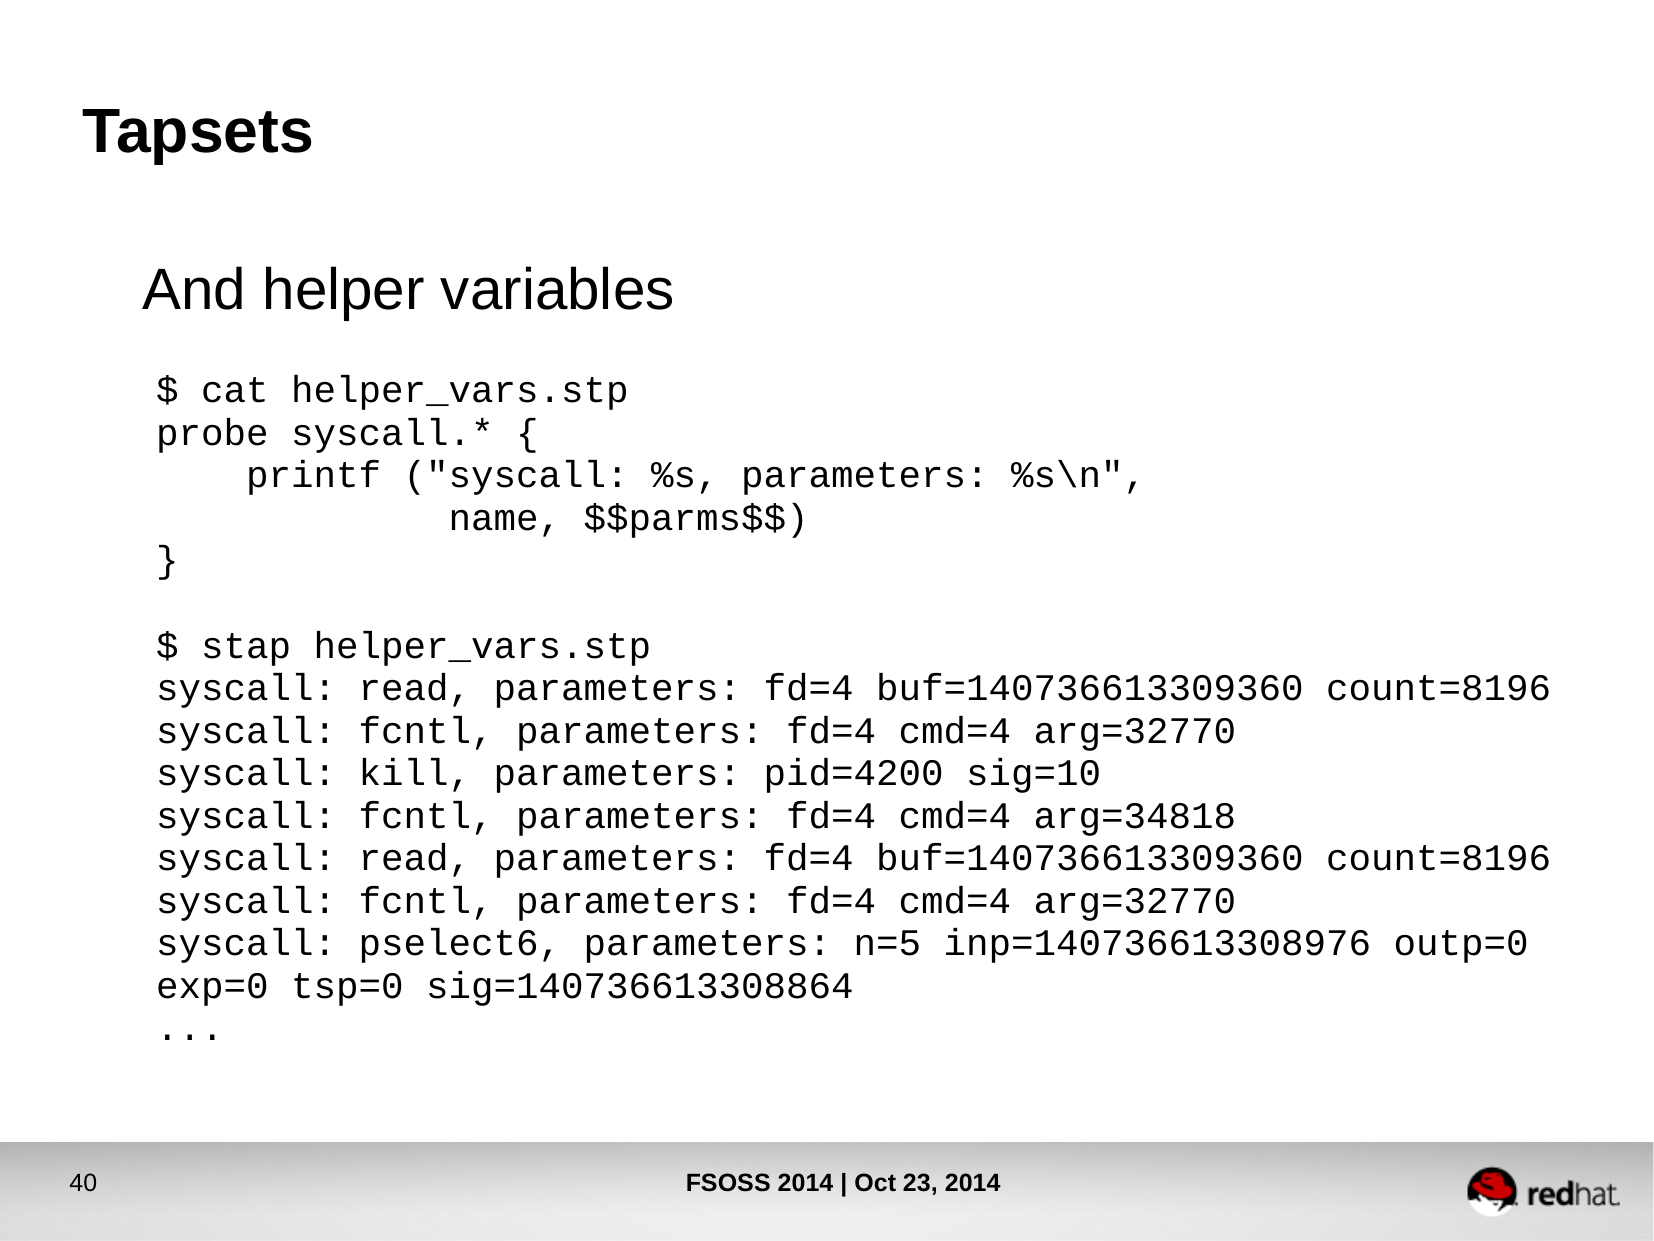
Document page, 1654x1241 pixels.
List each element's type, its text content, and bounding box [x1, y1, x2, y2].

title Tapsets [82, 49, 1571, 256]
picture [0, 1142, 1654, 1241]
list And helper variables [82, 256, 1571, 961]
text_box $ cat helper_vars.stp probe syscall.* { printf ("syscall: %s, parameters: %s\n", name, $$parms$$) } $ stap helper_vars.stp syscall: read, parameters: fd=4 buf=140736613309360 count=8196 syscall: fcntl, parameters: fd=4 cmd=4 arg=32770 syscall: kill, parameters: pid=4200 sig=10 syscall: fcntl, parameters: fd=4 cmd=4 arg=34818 syscall: read, parameters: fd=4 buf=140736613309360 count=8196 syscall: fcntl, parameters: fd=4 cmd=4 arg=32770 syscall: pselect6, parameters: n=5 inp=140736613308976 outp=0 exp=0 tsp=0 sig=140736613308864 ... [141, 364, 1606, 1102]
